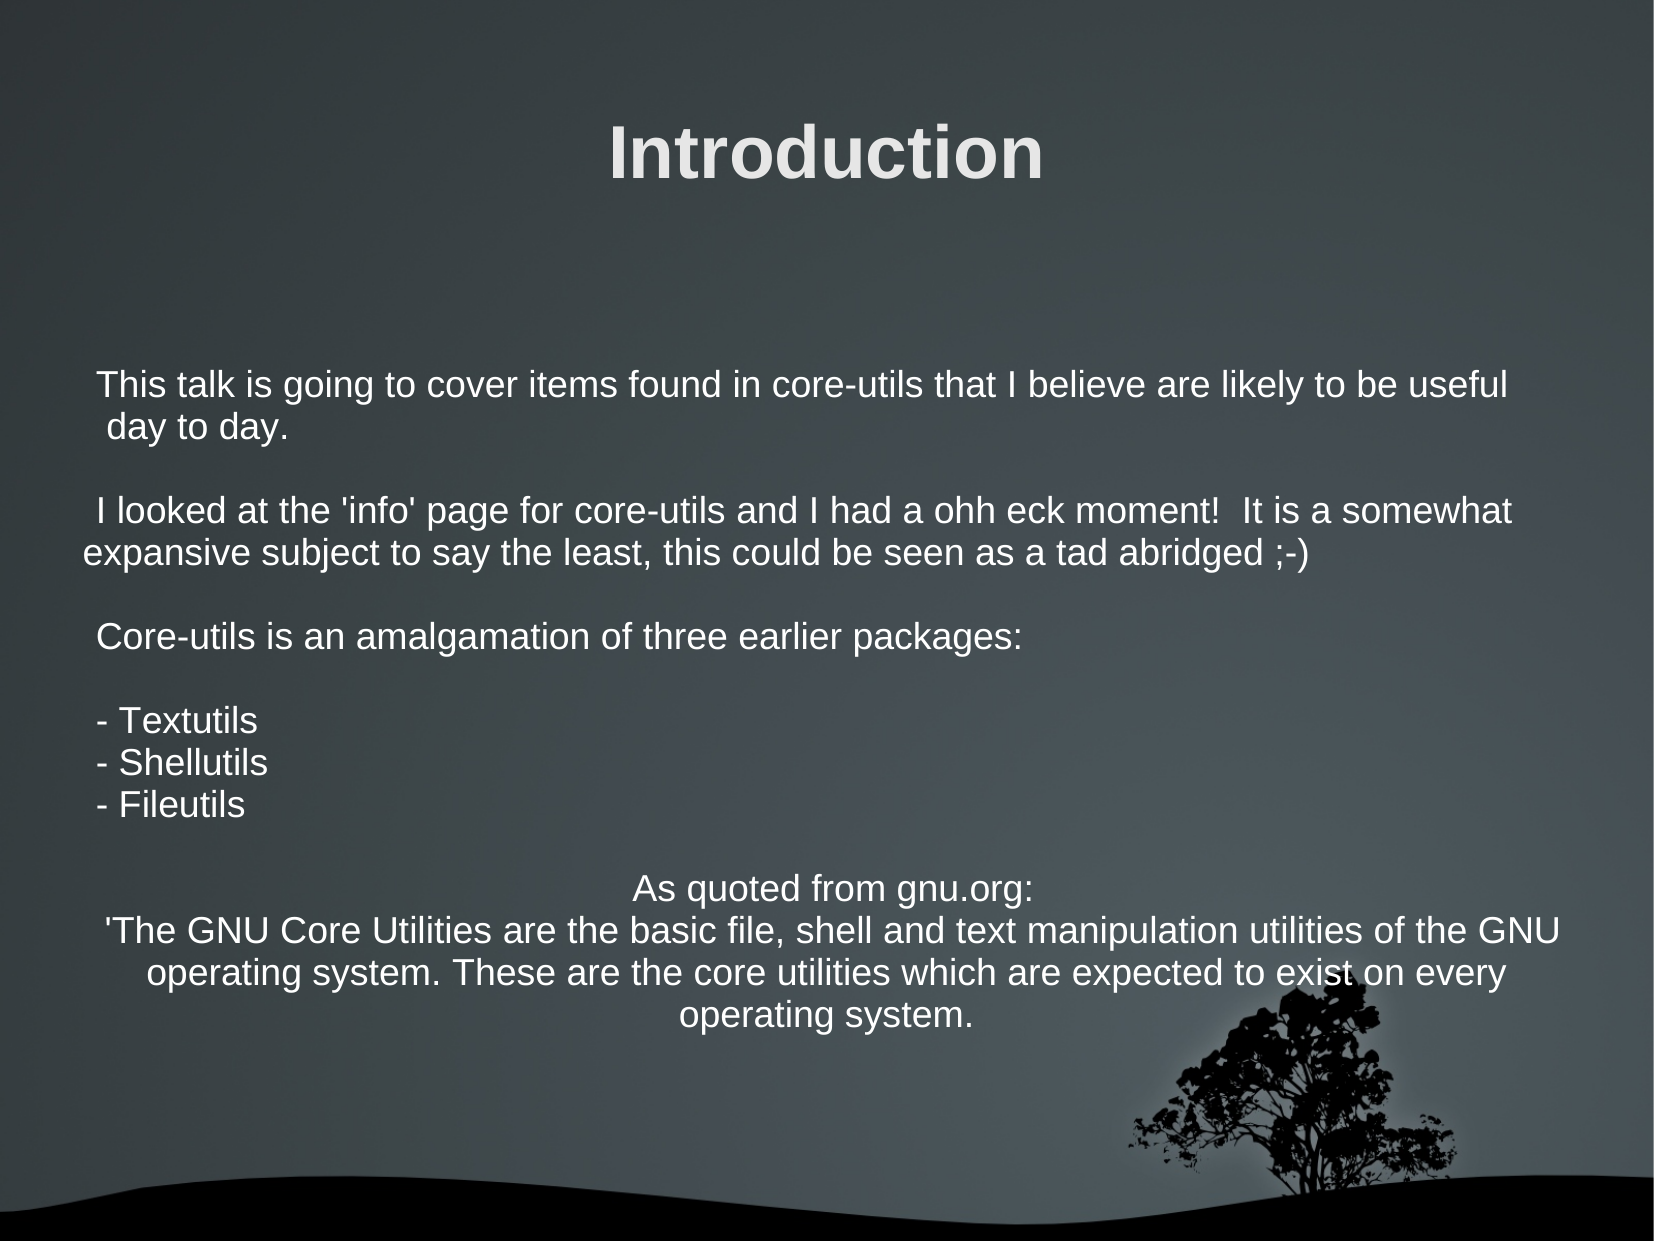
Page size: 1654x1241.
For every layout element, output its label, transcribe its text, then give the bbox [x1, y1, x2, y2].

picture [0, 0, 1654, 1241]
subtitle This talk is going to cover items found in core-utils that I believe are likely to be useful day to day. I looked at the 'info' page for core-utils and I had a ohh eck moment! It is a somewhat expansive subject to say the least, this could be seen as a tad abridged ;-) Core-utils is an amalgamation of three earlier packages: - Textutils - Shellutils - Fileutils As quoted from gnu.org: 'The GNU Core Utilities are the basic file, shell and text manipulation utilities of the GNU operating system. These are the core utilities which are expected to exist on every operating system. [82, 297, 1571, 1102]
title Introduction [82, 56, 1571, 250]
